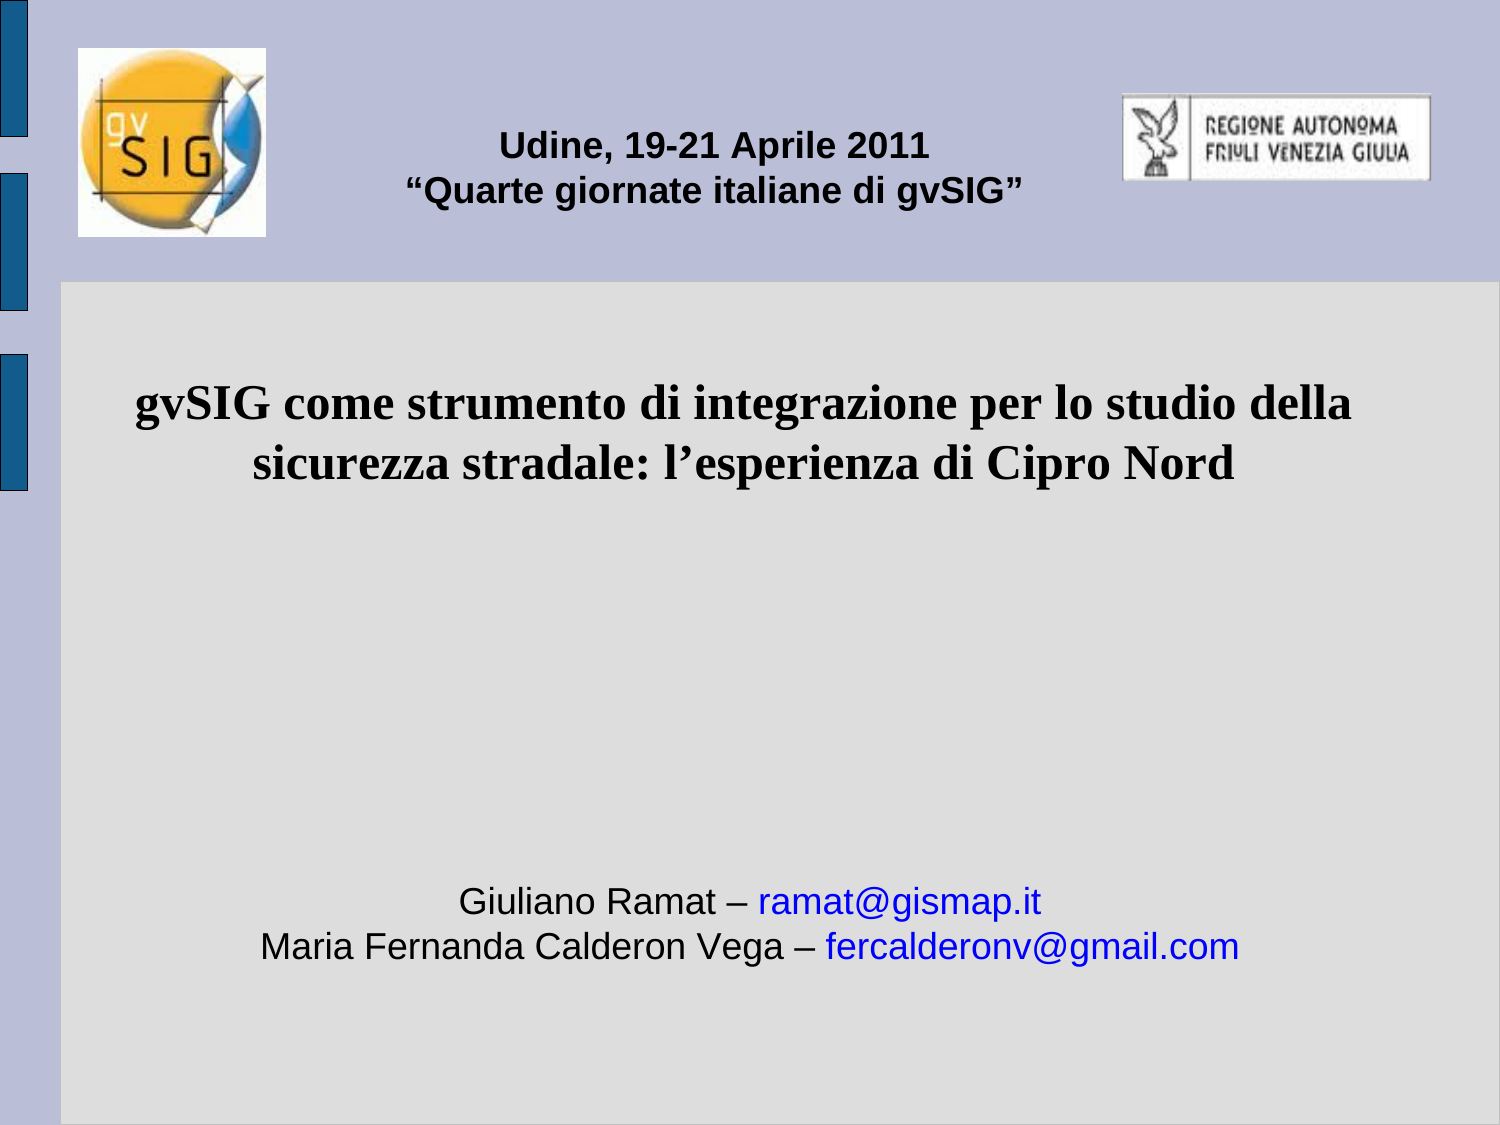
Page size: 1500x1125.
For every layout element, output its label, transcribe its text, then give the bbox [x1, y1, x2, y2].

picture [1122, 93, 1432, 181]
picture [78, 48, 266, 237]
text_box Udine, 19-21 Aprile 2011 “Quarte giornate italiane di gvSIG” [266, 113, 1235, 219]
text_box Giuliano Ramat – ramat@gismap.it Maria Fernanda Calderon Vega – fercalderonv@gmail.com [0, 869, 1500, 975]
text_box gvSIG come strumento di integrazione per lo studio della sicurezza stradale: l’esperienza di Cipro Nord [64, 361, 1424, 650]
